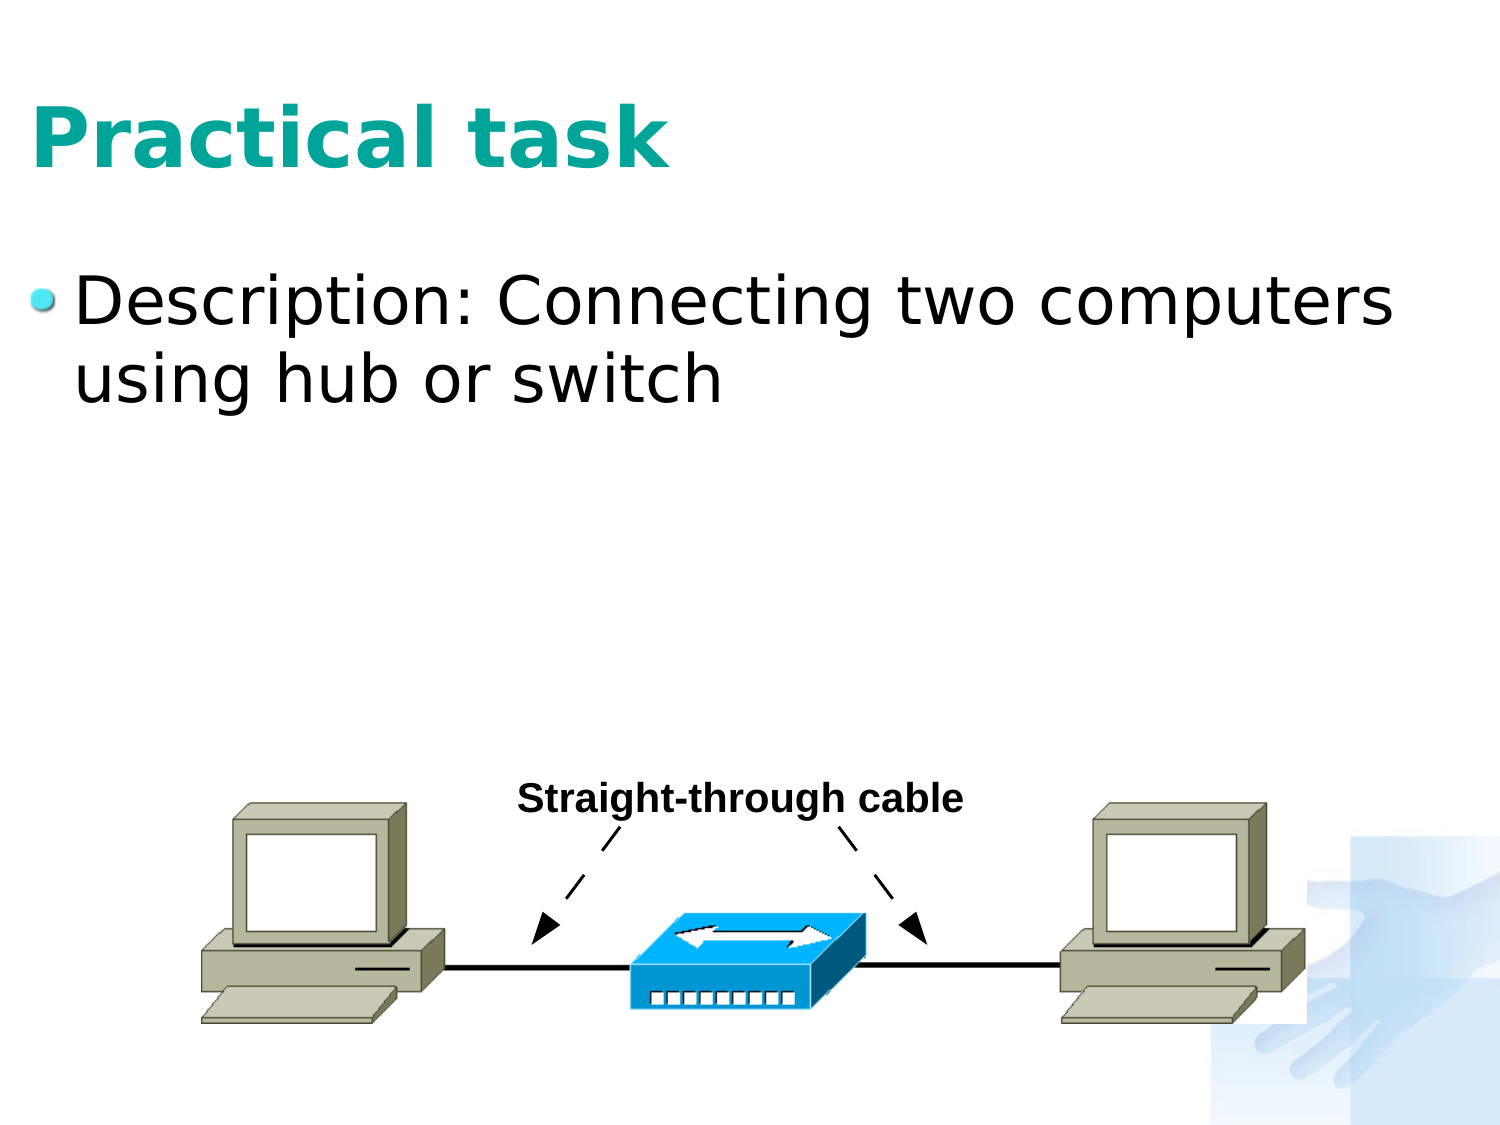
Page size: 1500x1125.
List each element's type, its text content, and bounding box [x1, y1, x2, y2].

text_box Straight-through cable [502, 767, 980, 830]
picture [0, 0, 1500, 1125]
list Description: Connecting two computers using hub or switch [29, 262, 1477, 1093]
title Practical task [29, 21, 1477, 257]
